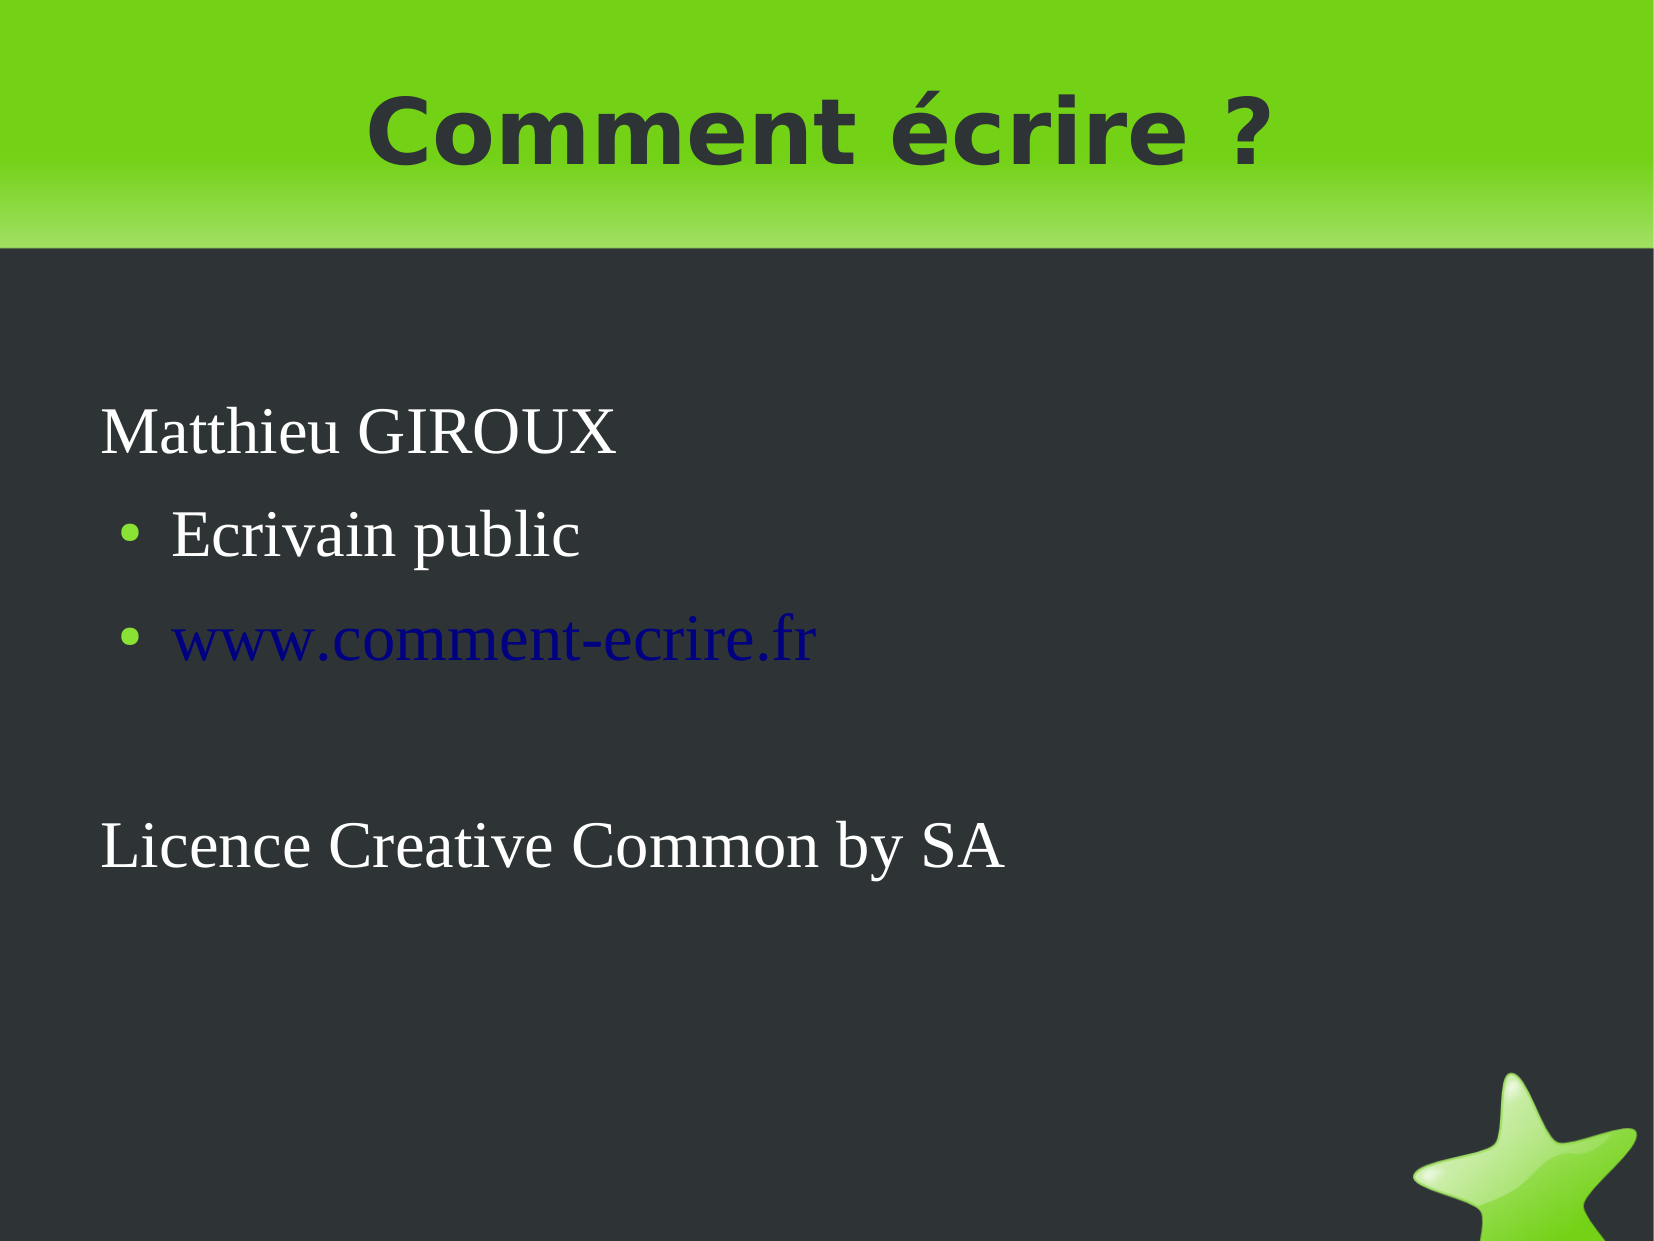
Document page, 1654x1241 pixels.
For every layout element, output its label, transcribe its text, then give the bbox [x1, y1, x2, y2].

list Matthieu GIROUX Ecrivain public www.comment-ecrire.fr Licence Creative Common by SA [82, 290, 1571, 1094]
title Comment écrire ? [76, 36, 1565, 229]
picture [0, 0, 1654, 1241]
